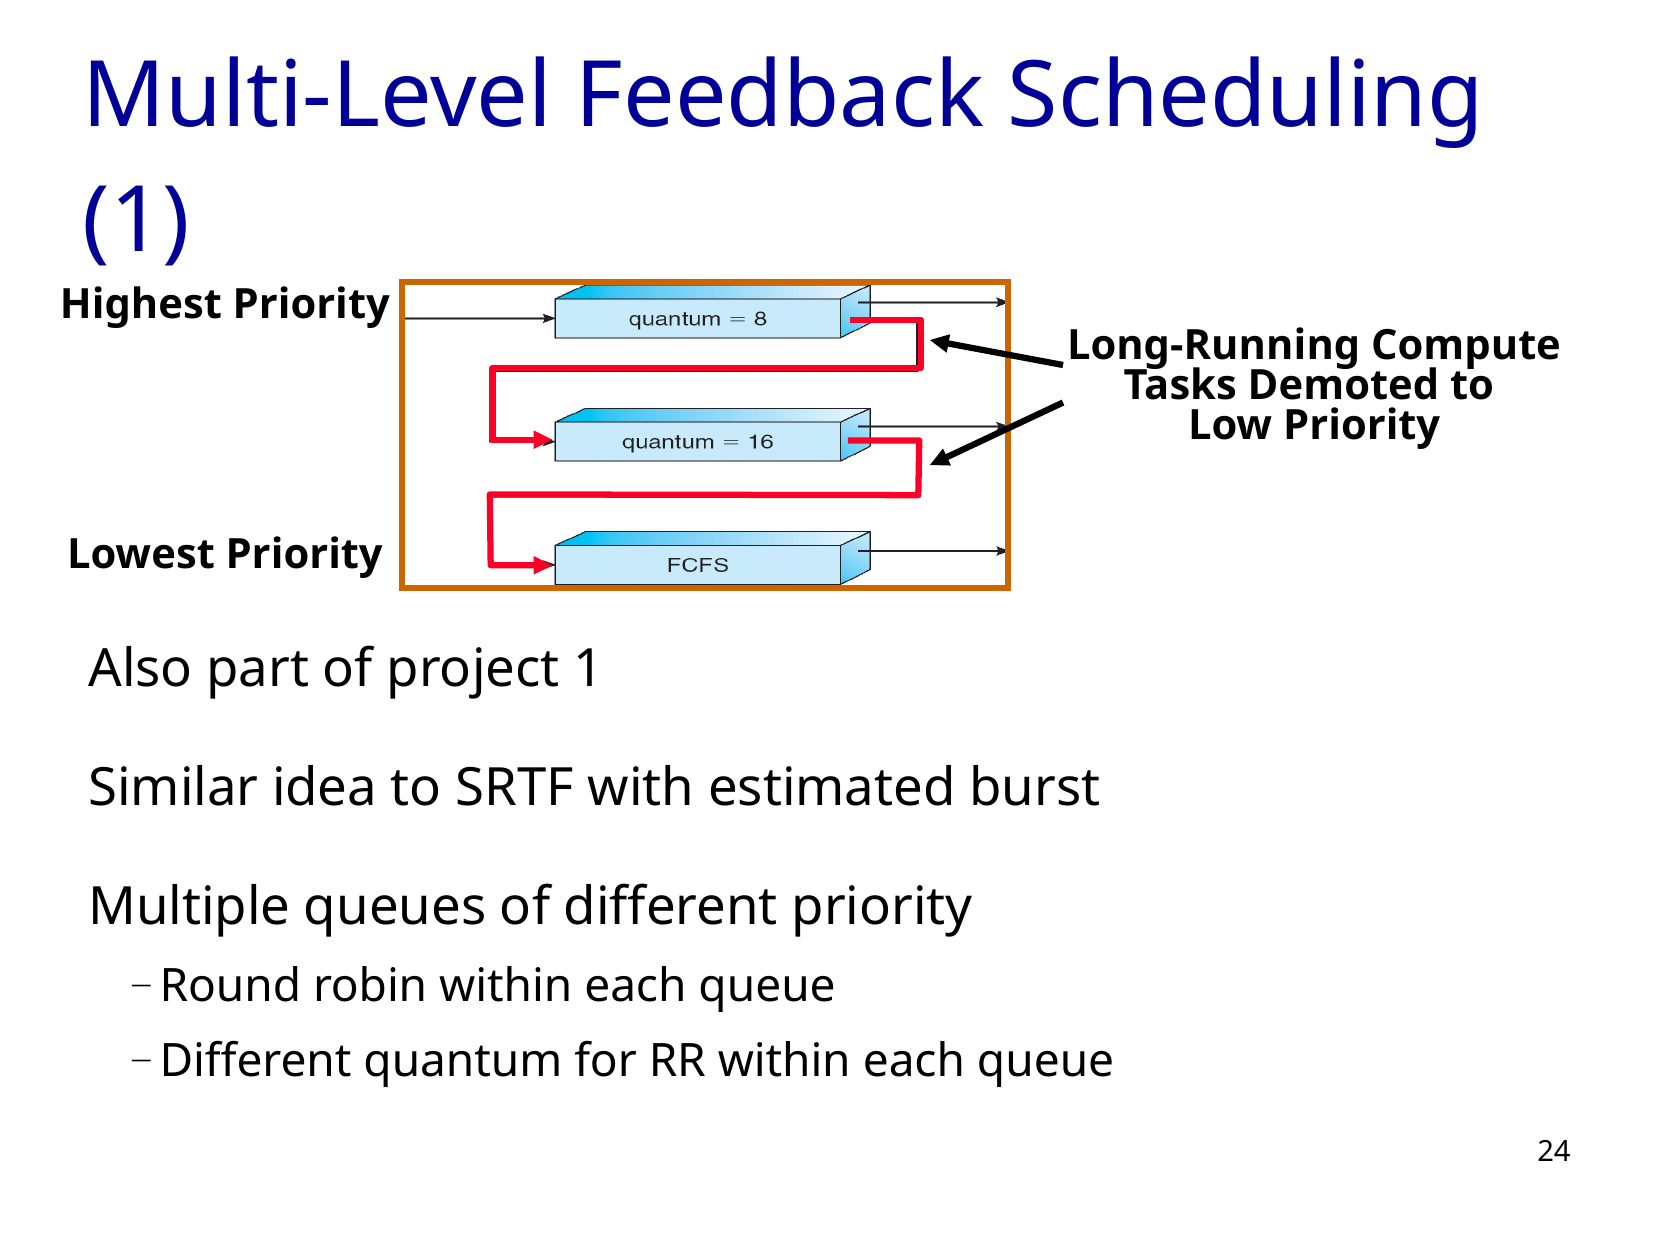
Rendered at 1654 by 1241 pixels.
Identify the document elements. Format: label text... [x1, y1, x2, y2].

title Multi-Level Feedback Scheduling (1) [82, 49, 1571, 257]
text_box Long-Running Compute Tasks Demoted to Low Priority [1052, 320, 1577, 456]
picture [405, 285, 1006, 585]
list Also part of project 1 Similar idea to SRTF with estimated burst Multiple queues of different priority Round robin within each queue Different quantum for RR within each queue [60, 630, 1571, 1096]
text_box Lowest Priority [0, 525, 480, 661]
text_box Highest Priority [0, 275, 480, 411]
